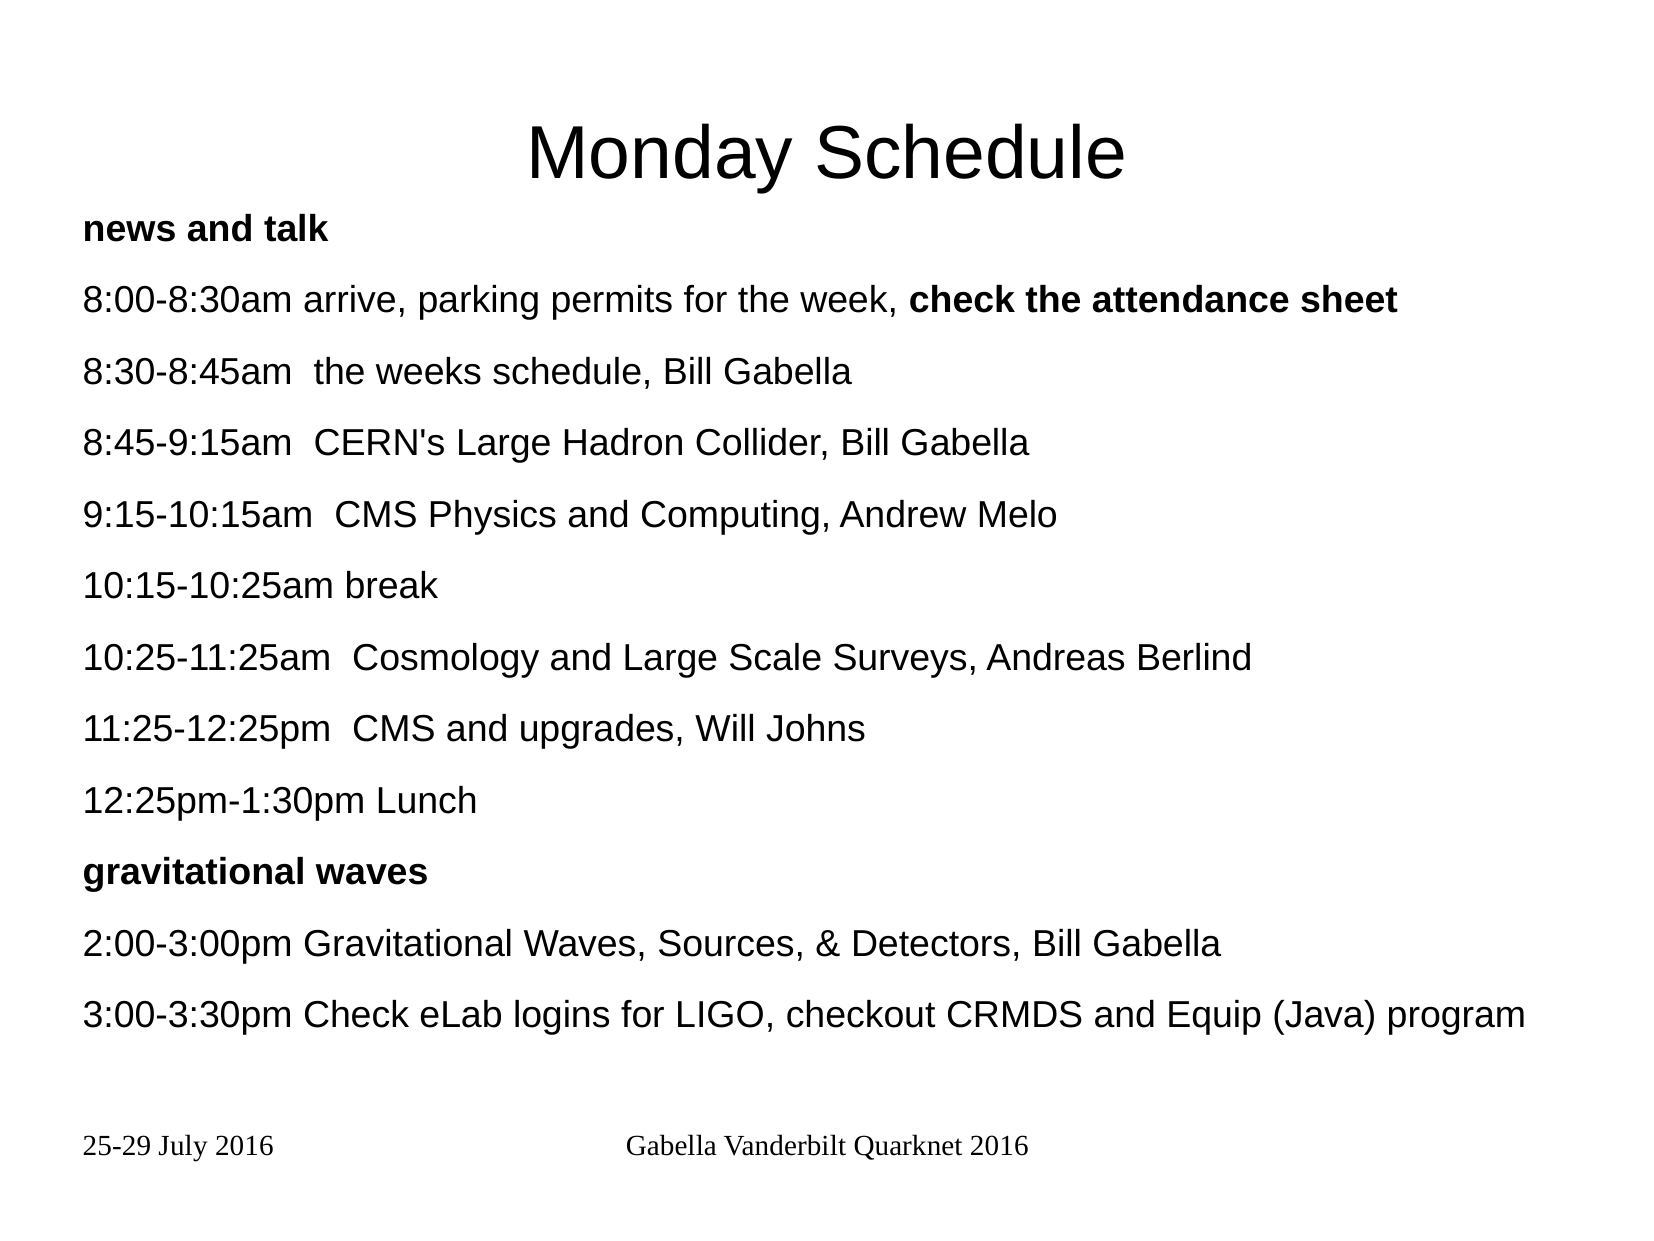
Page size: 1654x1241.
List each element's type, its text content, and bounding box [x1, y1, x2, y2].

list news and talk 8:00-8:30am arrive, parking permits for the week, check the attendance sheet 8:30-8:45am the weeks schedule, Bill Gabella 8:45-9:15am CERN's Large Hadron Collider, Bill Gabella 9:15-10:15am CMS Physics and Computing, Andrew Melo 10:15-10:25am break 10:25-11:25am Cosmology and Large Scale Surveys, Andreas Berlind 11:25-12:25pm CMS and upgrades, Will Johns 12:25pm-1:30pm Lunch gravitational waves 2:00-3:00pm Gravitational Waves, Sources, & Detectors, Bill Gabella 3:00-3:30pm Check eLab logins for LIGO, checkout CRMDS and Equip (Java) program [82, 207, 1571, 1133]
title Monday Schedule [82, 49, 1571, 207]
